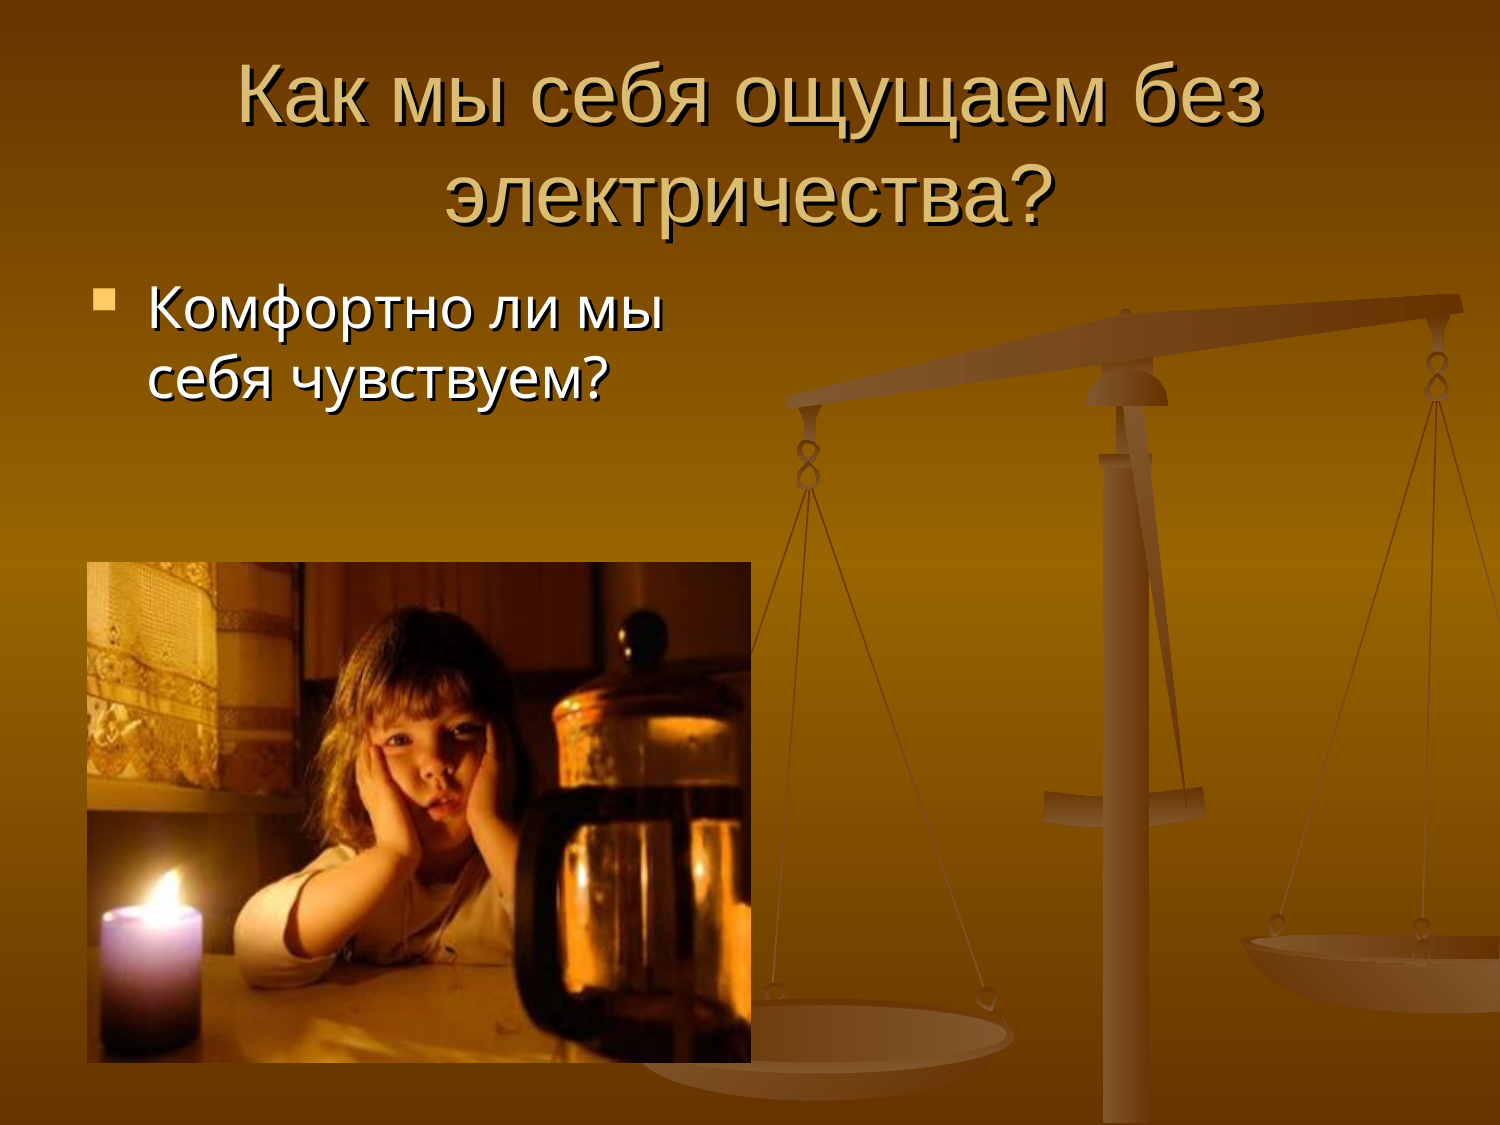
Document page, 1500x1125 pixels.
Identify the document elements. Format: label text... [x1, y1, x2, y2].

list Комфортно ли мы себя чувствуем? [75, 262, 738, 1006]
title Как мы себя ощущаем без электричества? [75, 45, 1426, 234]
picture [87, 562, 751, 1063]
list [762, 262, 1426, 622]
